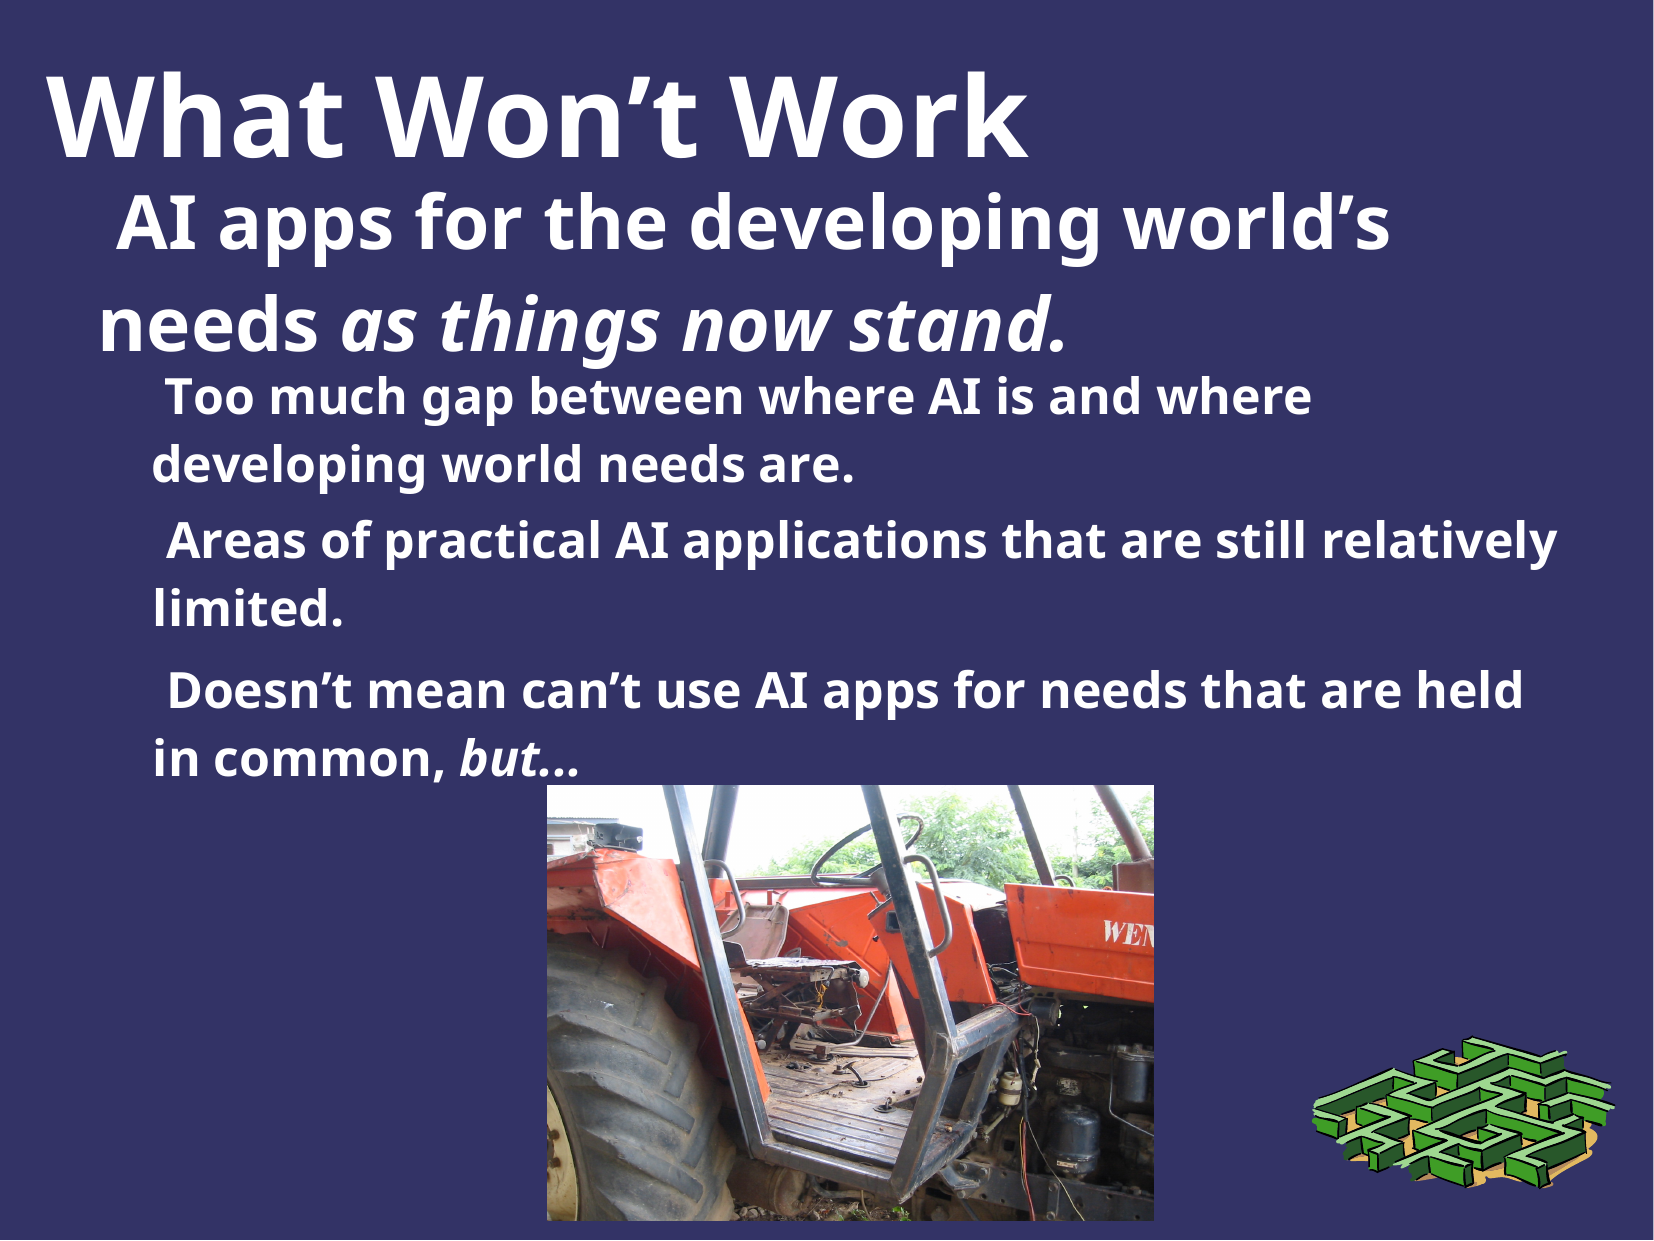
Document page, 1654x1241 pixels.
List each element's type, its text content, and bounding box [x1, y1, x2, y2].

text_box What Won’t Work [31, 29, 992, 180]
picture [547, 785, 1154, 1221]
text_box Too much gap between where AI is and where developing world needs are. [136, 353, 1524, 486]
text_box AI apps for the developing world’s needs as things now stand. [82, 161, 1589, 358]
text_box Doesn’t mean can’t use AI apps for needs that are held in common, but... [138, 647, 1564, 779]
text_box Areas of practical AI applications that are still relatively limited. [138, 497, 1601, 629]
